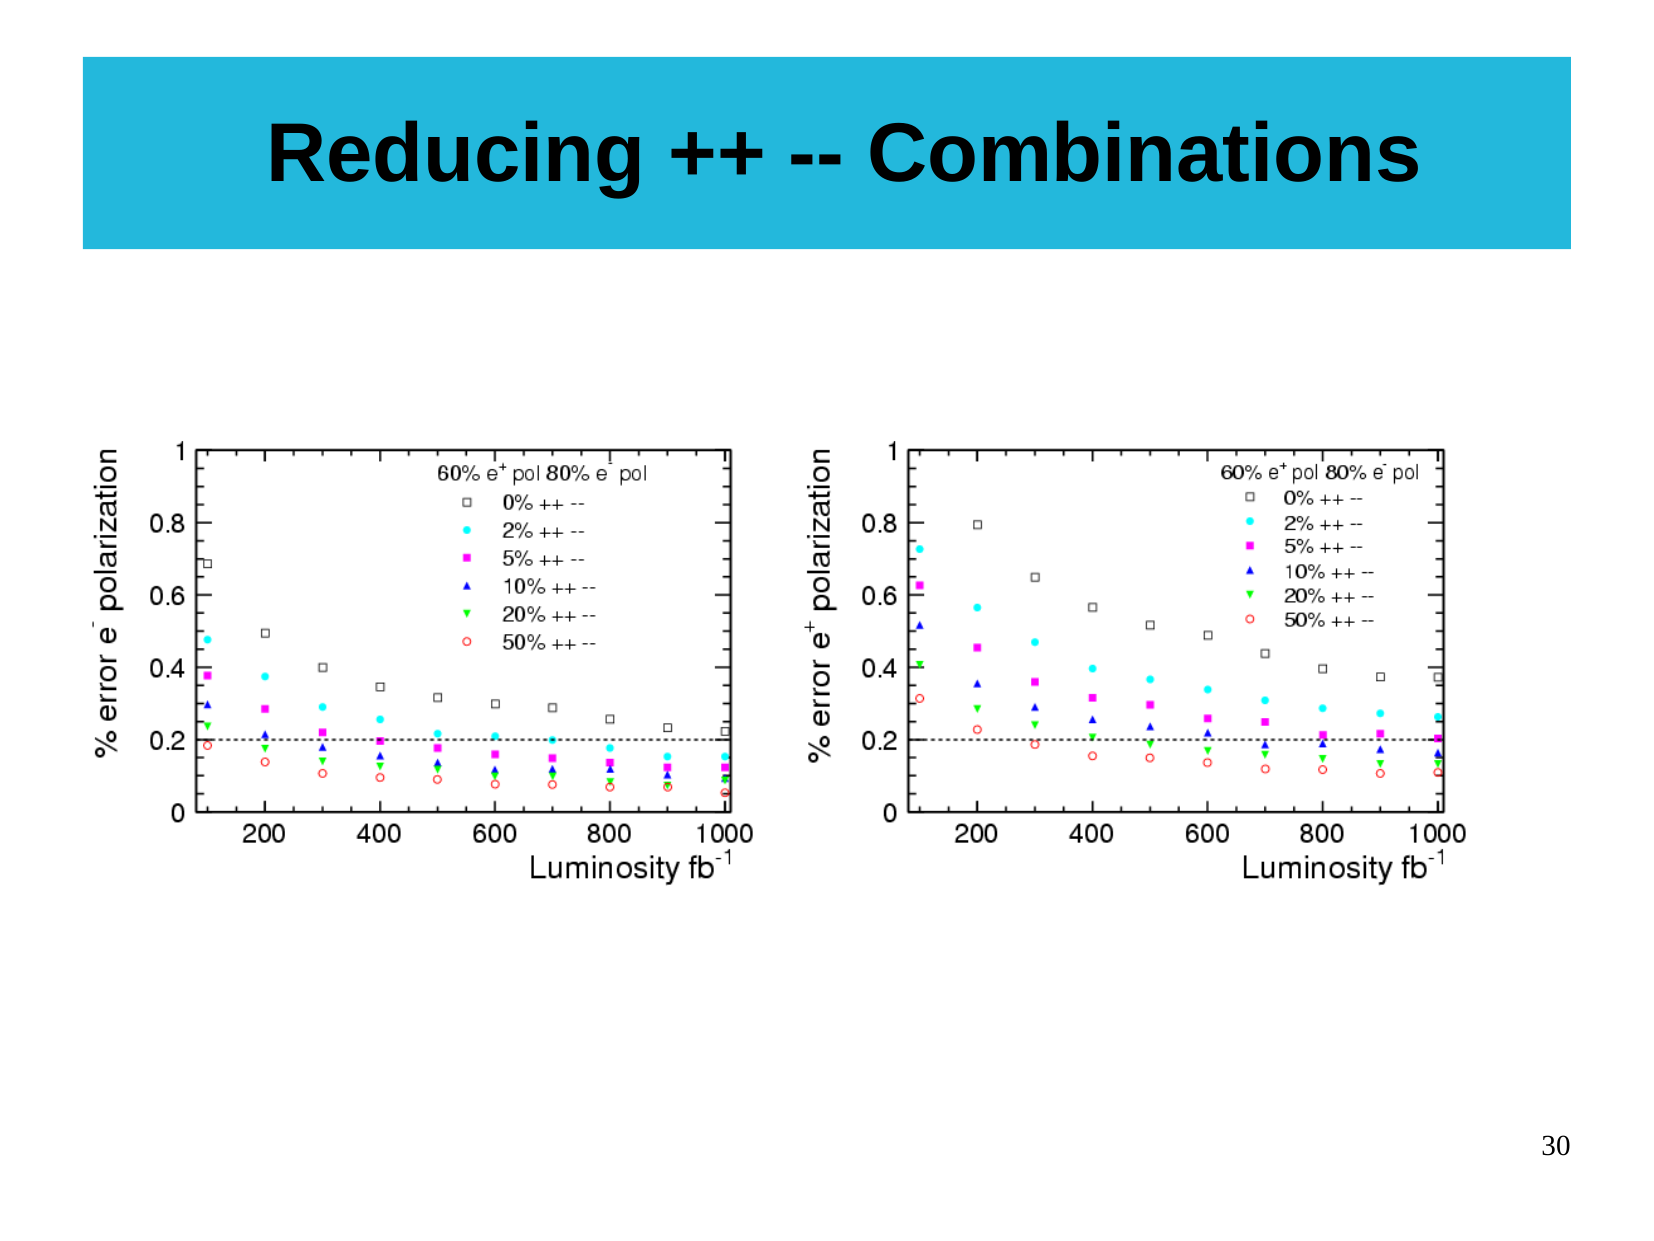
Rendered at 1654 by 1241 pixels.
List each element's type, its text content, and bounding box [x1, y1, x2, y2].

title Reducing ++ -- Combinations [82, 56, 1571, 250]
picture [75, 412, 1501, 901]
